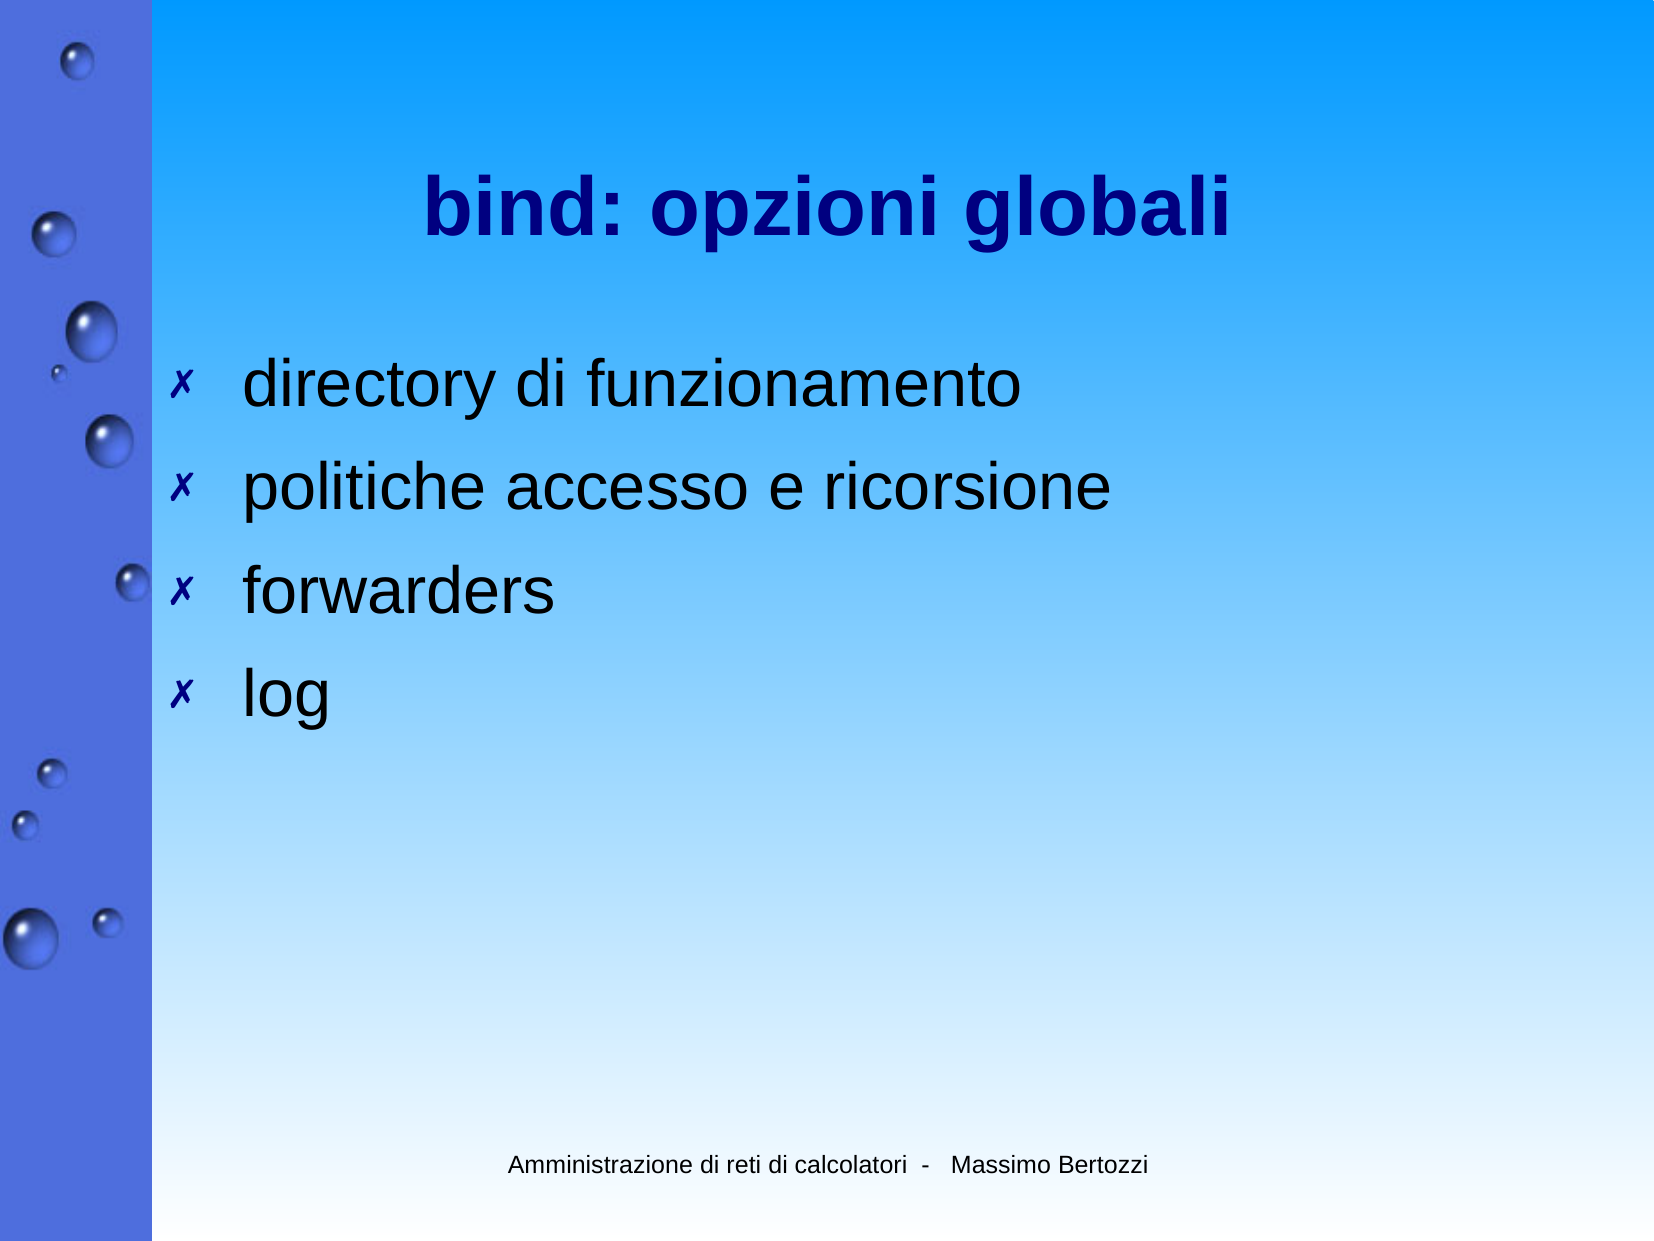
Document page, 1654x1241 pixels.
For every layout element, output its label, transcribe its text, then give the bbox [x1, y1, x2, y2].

list directory di funzionamento politiche accesso e ricorsione forwarders log [159, 346, 1572, 1128]
title bind: opzioni globali [121, 102, 1534, 311]
picture [0, 0, 152, 1241]
